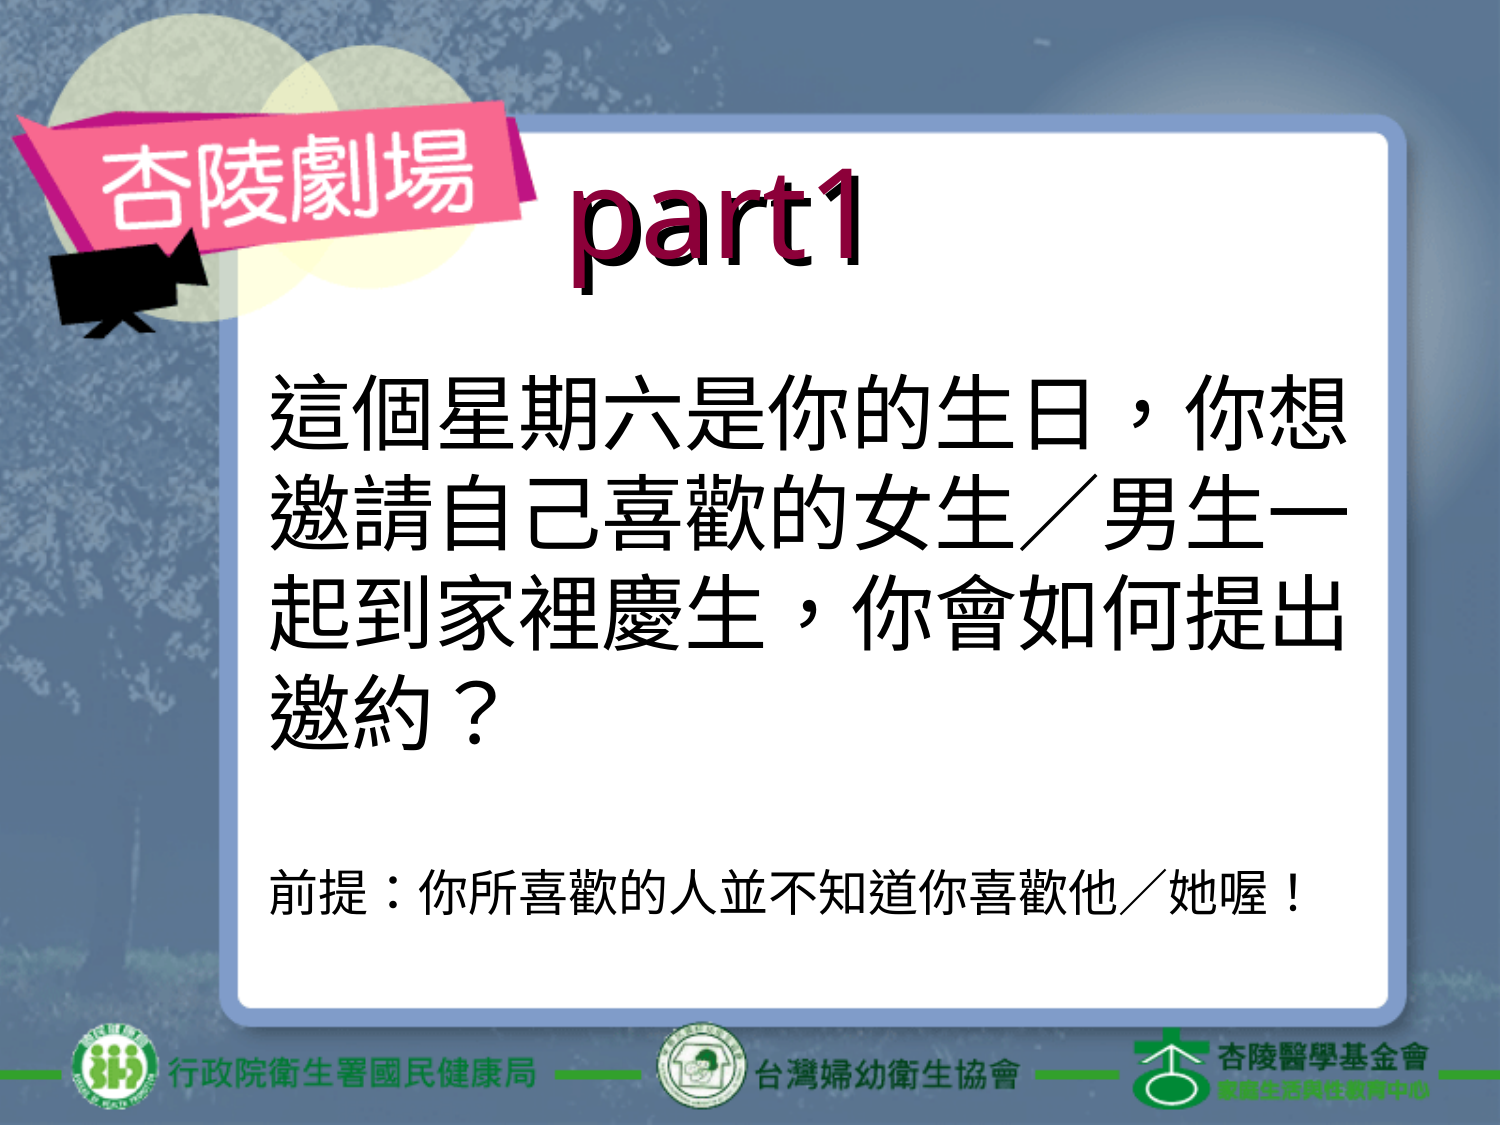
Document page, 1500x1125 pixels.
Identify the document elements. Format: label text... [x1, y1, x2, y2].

text_box 這個星期六是你的生日，你想邀請自己喜歡的女生／男生一起到家裡慶生，你會如何提出邀約？ 前提：你所喜歡的人並不知道你喜歡他／她喔！ [253, 353, 1377, 929]
picture [0, 0, 1500, 1125]
title part1 [549, 114, 951, 303]
